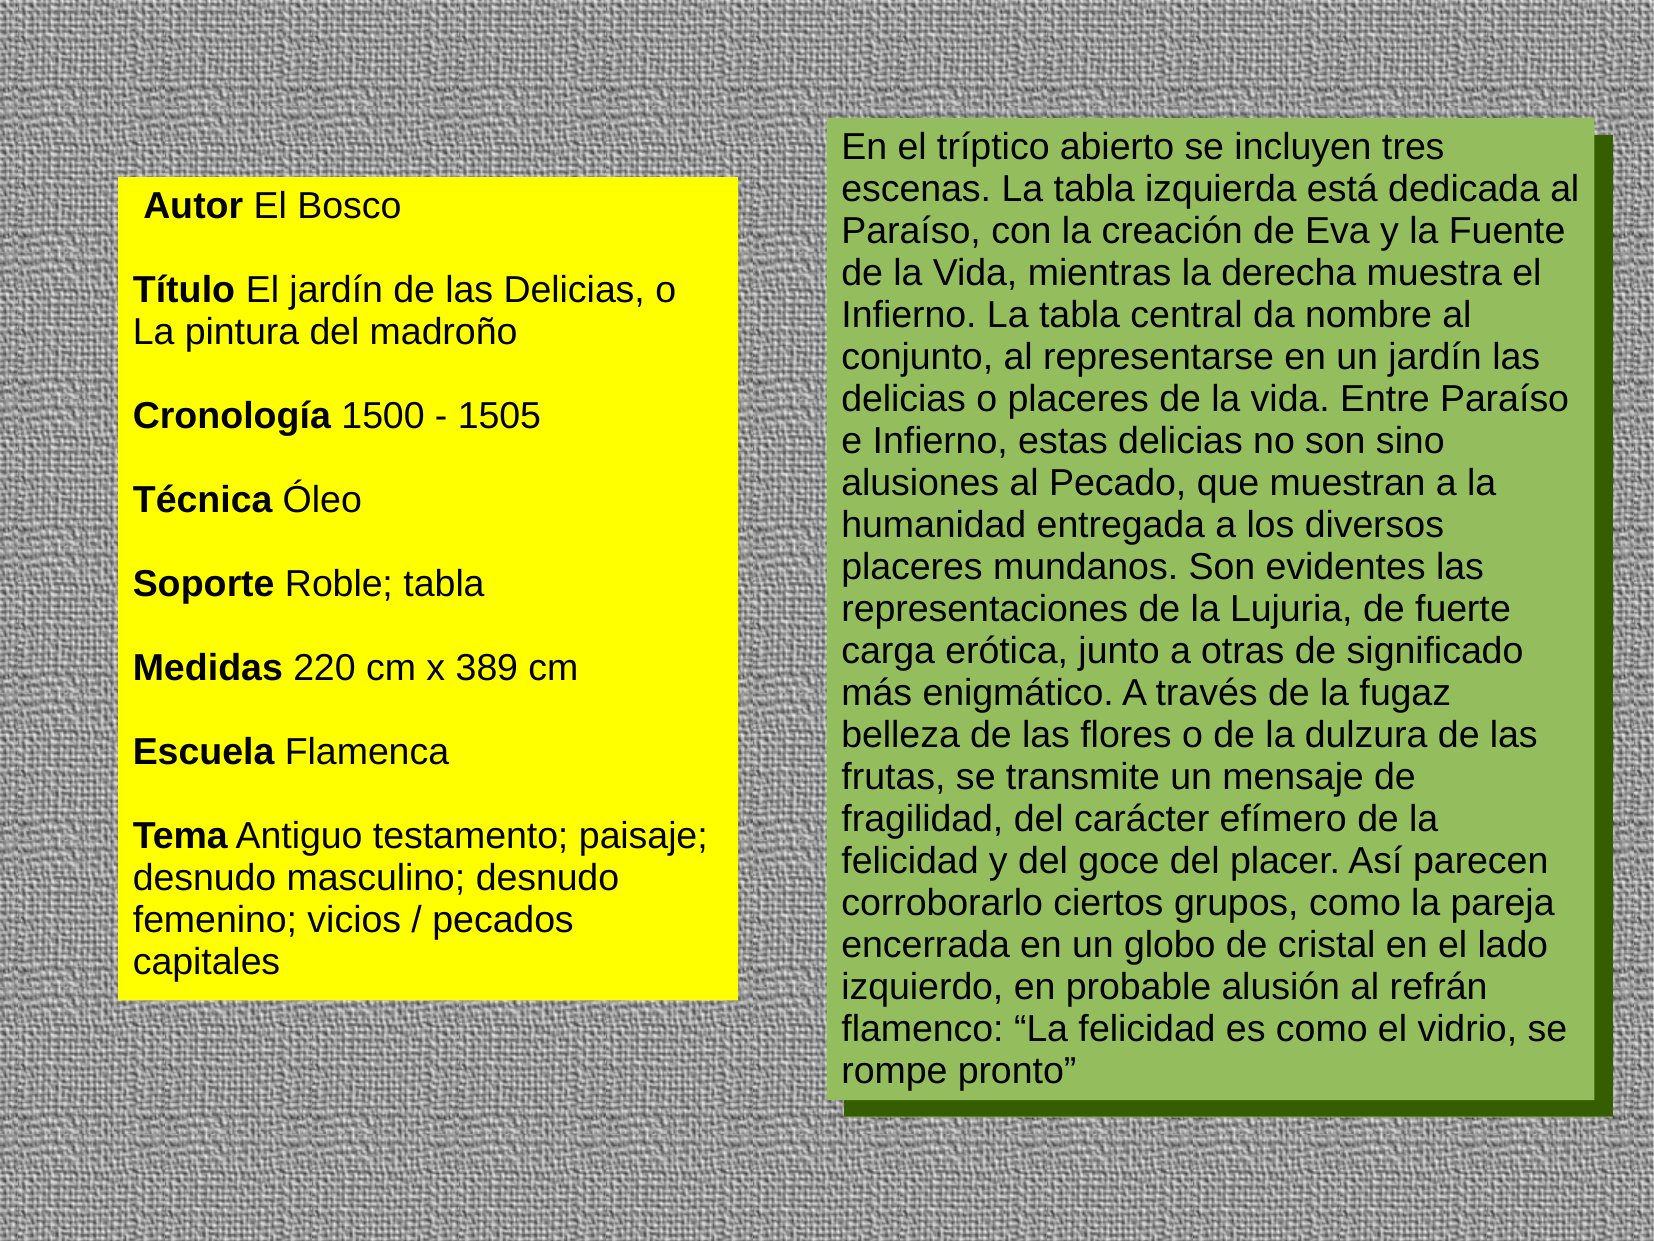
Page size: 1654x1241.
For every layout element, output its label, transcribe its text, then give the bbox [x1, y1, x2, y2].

picture [0, 0, 1654, 1241]
text_box Autor El Bosco Título El jardín de las Delicias, o La pintura del madroño Cronología 1500 - 1505 Técnica Óleo Soporte Roble; tabla Medidas 220 cm x 389 cm Escuela Flamenca Tema Antiguo testamento; paisaje; desnudo masculino; desnudo femenino; vicios / pecados capitales [118, 177, 739, 1001]
text_box En el tríptico abierto se incluyen tres escenas. La tabla izquierda está dedicada al Paraíso, con la creación de Eva y la Fuente de la Vida, mientras la derecha muestra el Infierno. La tabla central da nombre al conjunto, al representarse en un jardín las delicias o placeres de la vida. Entre Paraíso e Infierno, estas delicias no son sino alusiones al Pecado, que muestran a la humanidad entregada a los diversos placeres mundanos. Son evidentes las representaciones de la Lujuria, de fuerte carga erótica, junto a otras de significado más enigmático. A través de la fugaz belleza de las flores o de la dulzura de las frutas, se transmite un mensaje de fragilidad, del carácter efímero de la felicidad y del goce del placer. Así parecen corroborarlo ciertos grupos, como la pareja encerrada en un globo de cristal en el lado izquierdo, en probable alusión al refrán flamenco: “La felicidad es como el vidrio, se rompe pronto” [826, 118, 1595, 1101]
